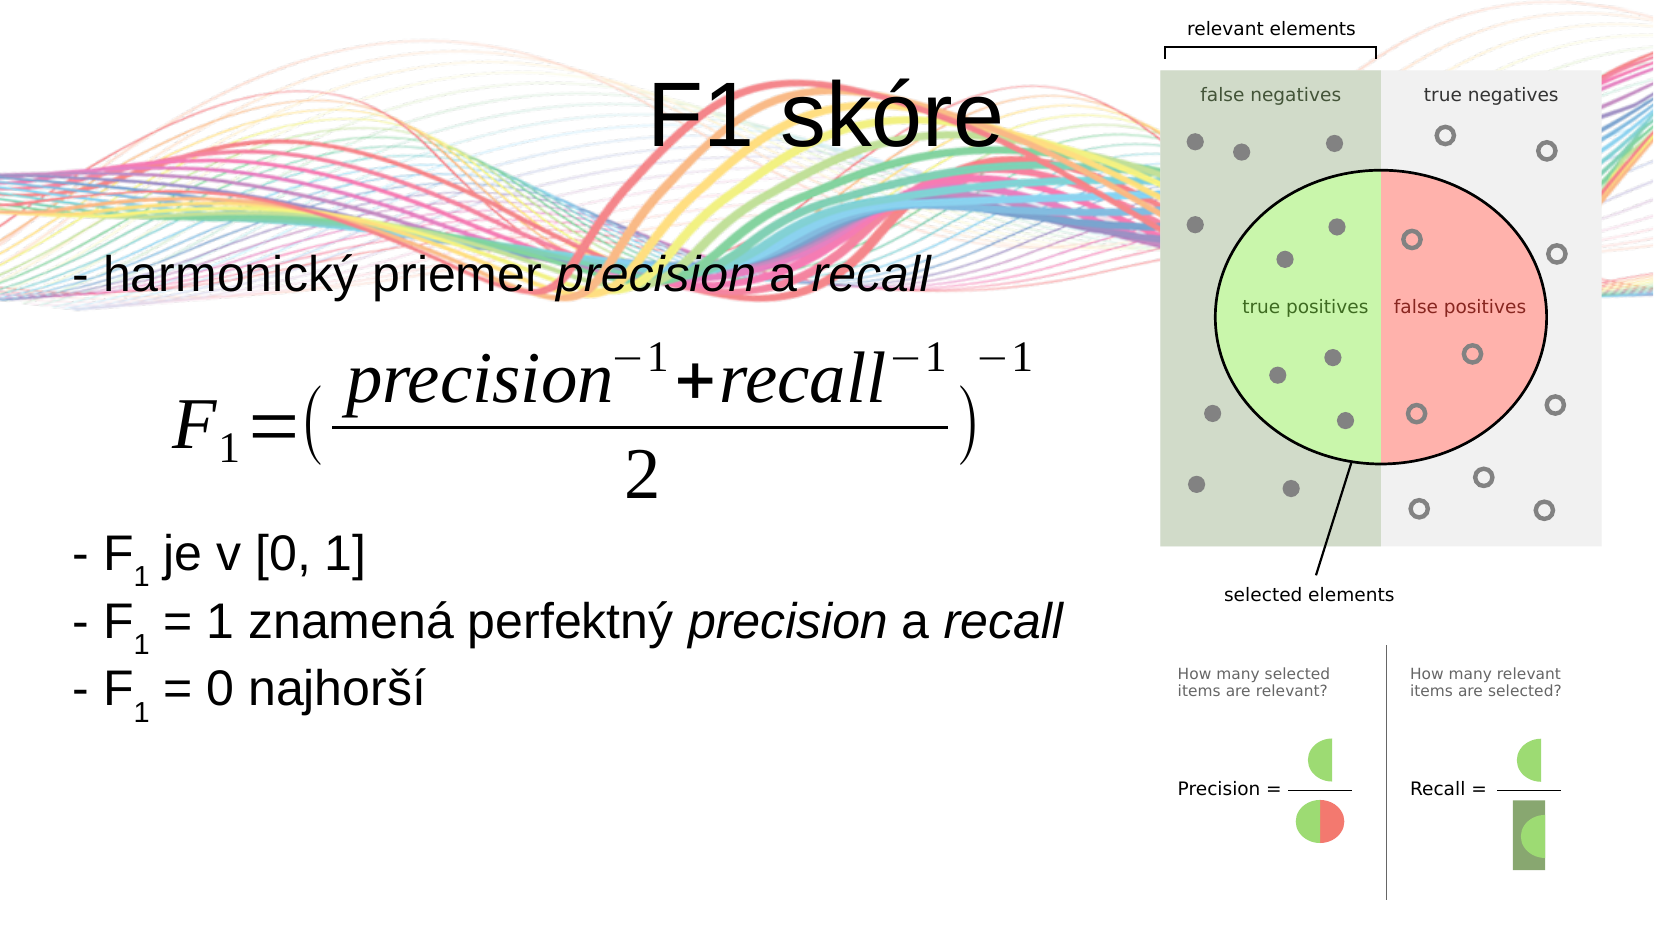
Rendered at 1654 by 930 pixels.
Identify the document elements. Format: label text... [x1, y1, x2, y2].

picture [0, 0, 1654, 930]
title F1 skóre [82, 37, 1125, 193]
chart [150, 330, 1051, 514]
text_box - harmonický priemer precision a recall - F1 je v [0, 1] - F1 = 1 znamená perfektný precision a recall - F1 = 0 najhorší [72, 217, 1125, 757]
